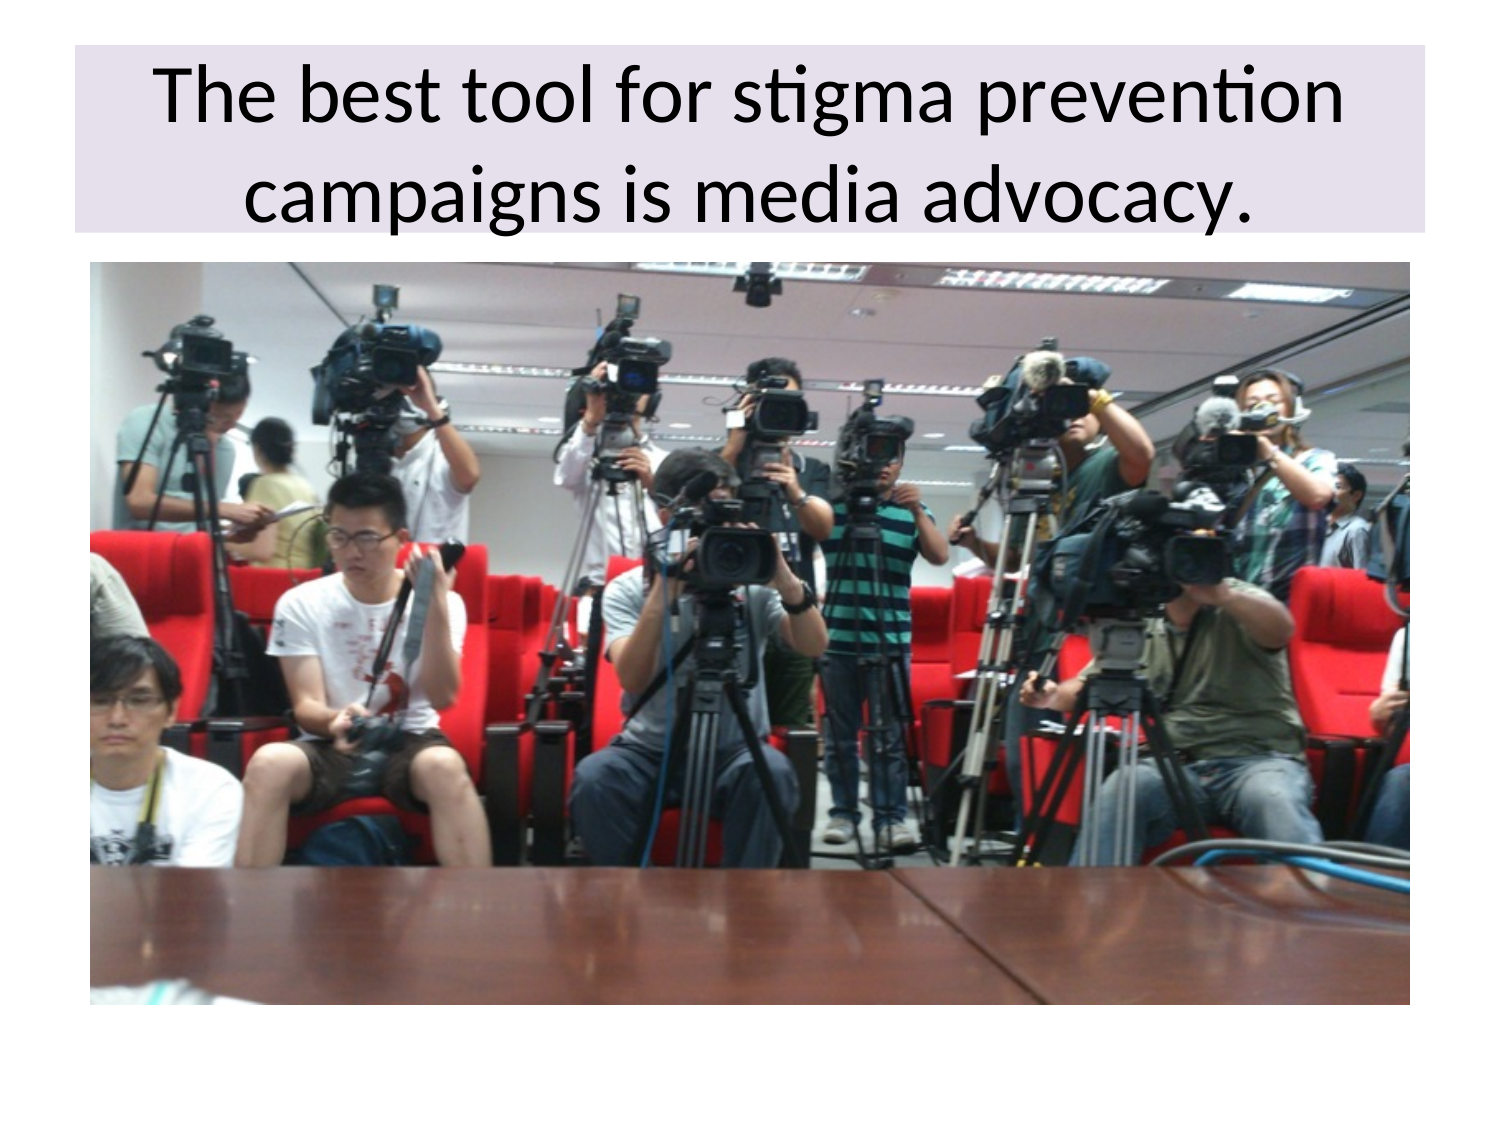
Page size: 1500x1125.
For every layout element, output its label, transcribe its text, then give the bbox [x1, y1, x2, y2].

picture [90, 262, 1410, 1005]
title The best tool for stigma prevention campaigns is media advocacy. [75, 45, 1426, 233]
